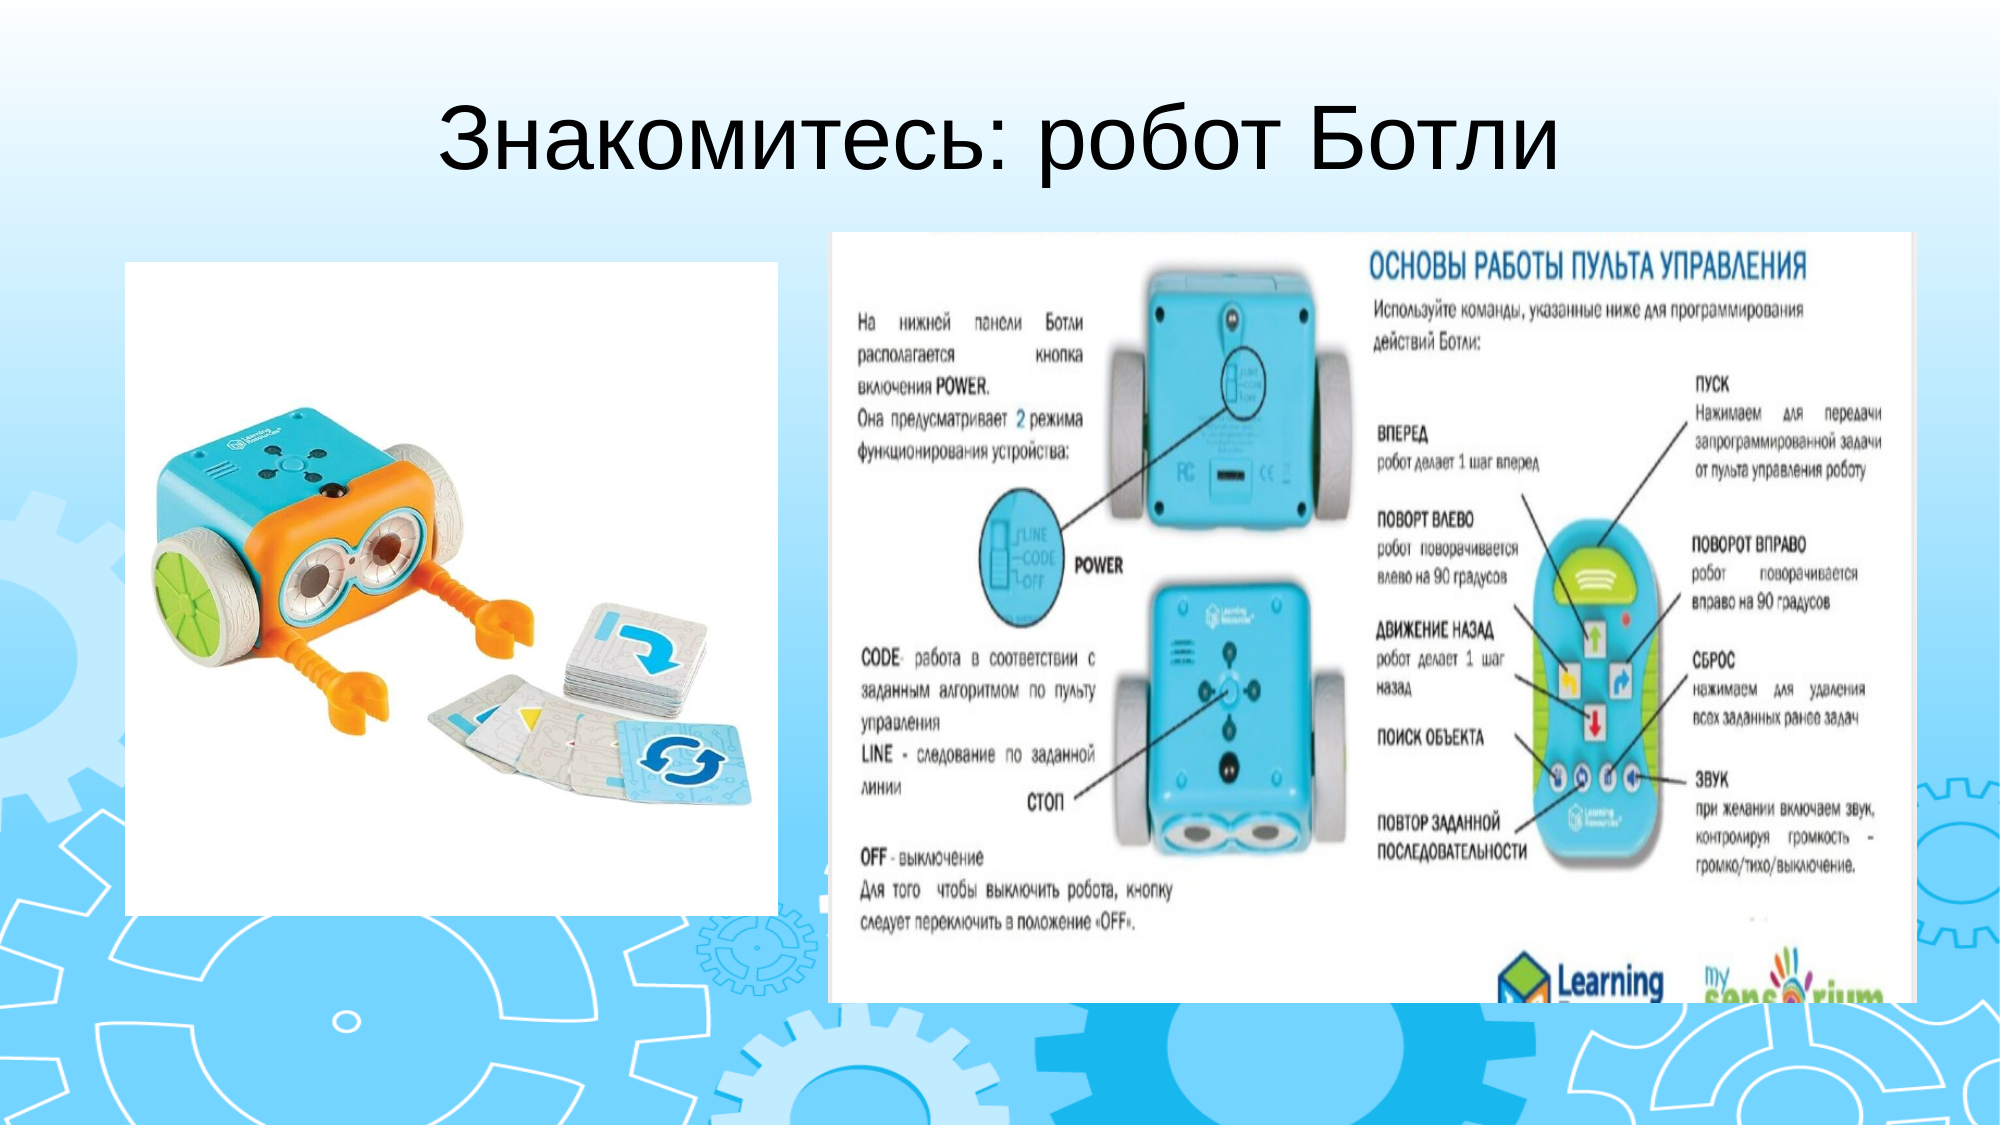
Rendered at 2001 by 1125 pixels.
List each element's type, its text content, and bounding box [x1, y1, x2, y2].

picture [125, 263, 778, 916]
picture [828, 232, 1917, 1003]
title Знакомитесь: робот Ботли [99, 44, 1900, 233]
